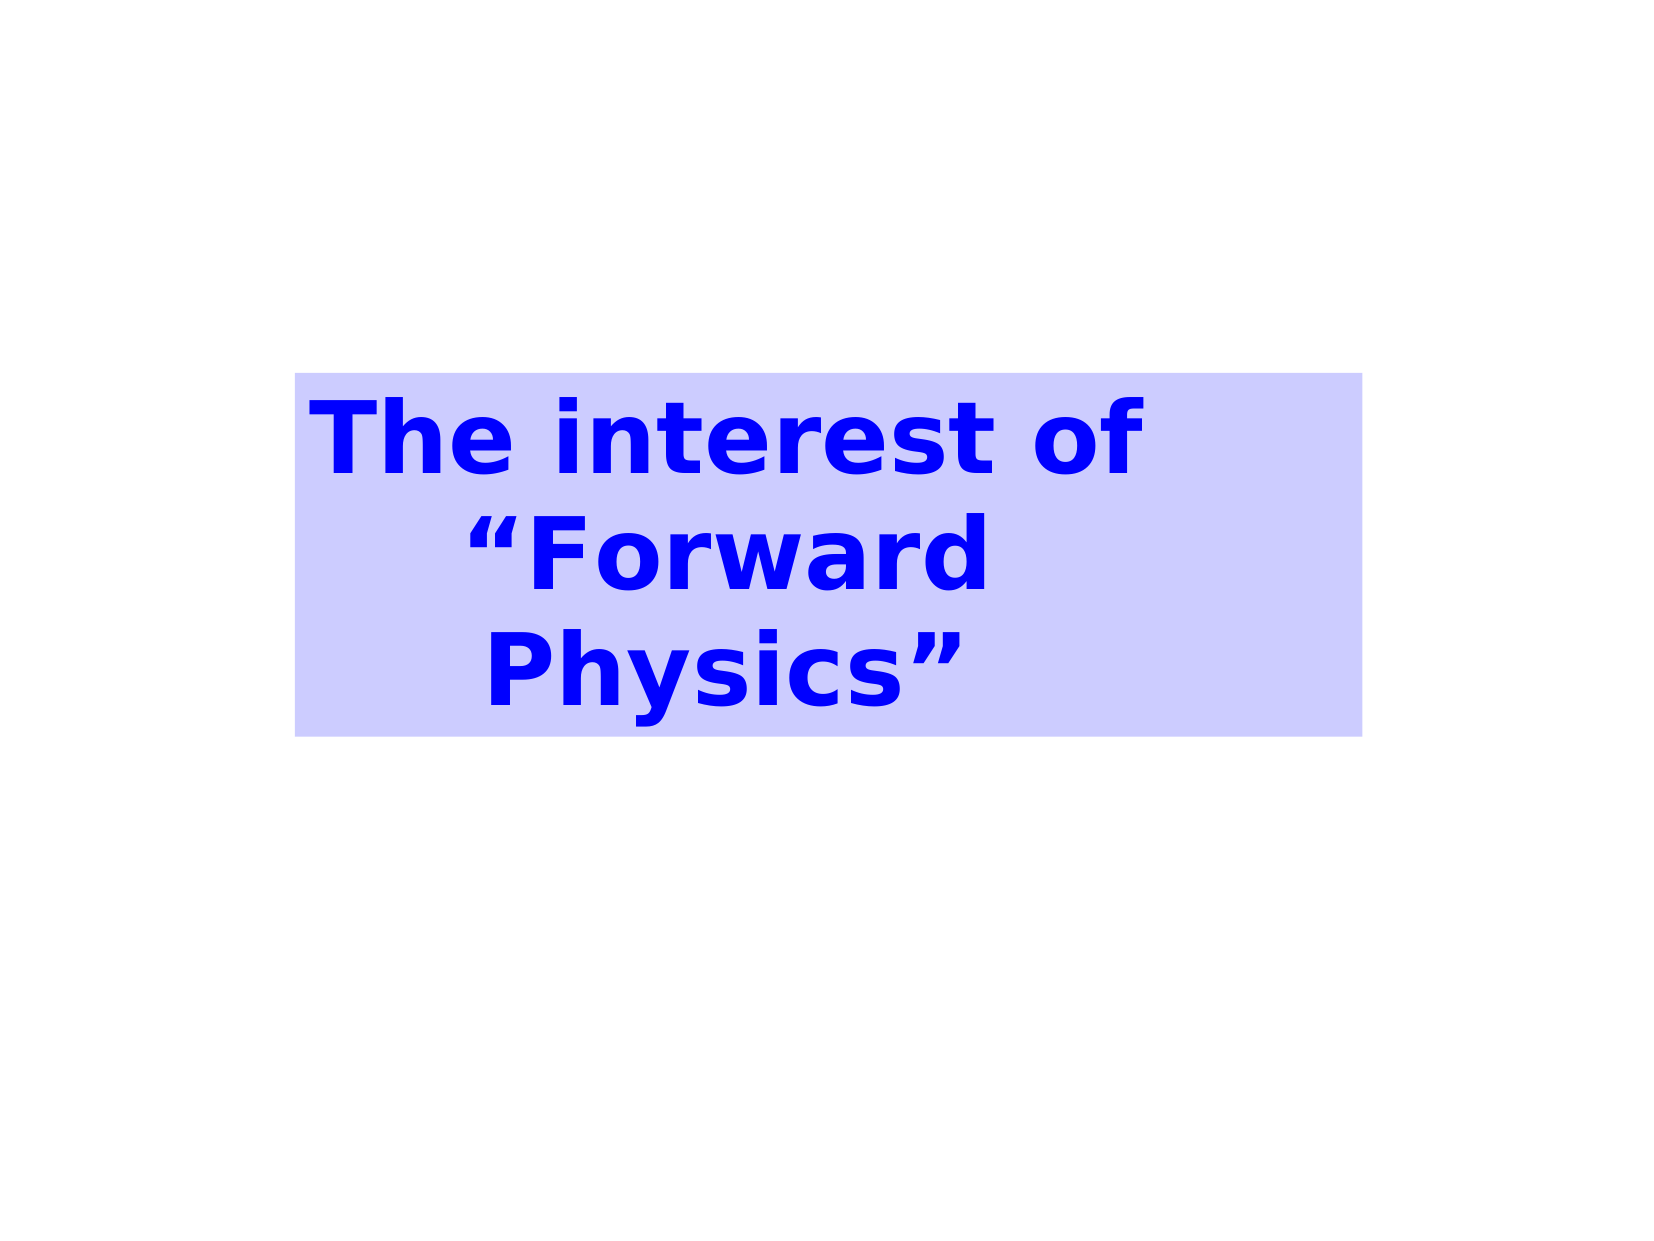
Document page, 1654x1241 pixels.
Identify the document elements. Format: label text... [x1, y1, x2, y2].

text_box The interest of “Forward Physics” [294, 372, 1363, 621]
